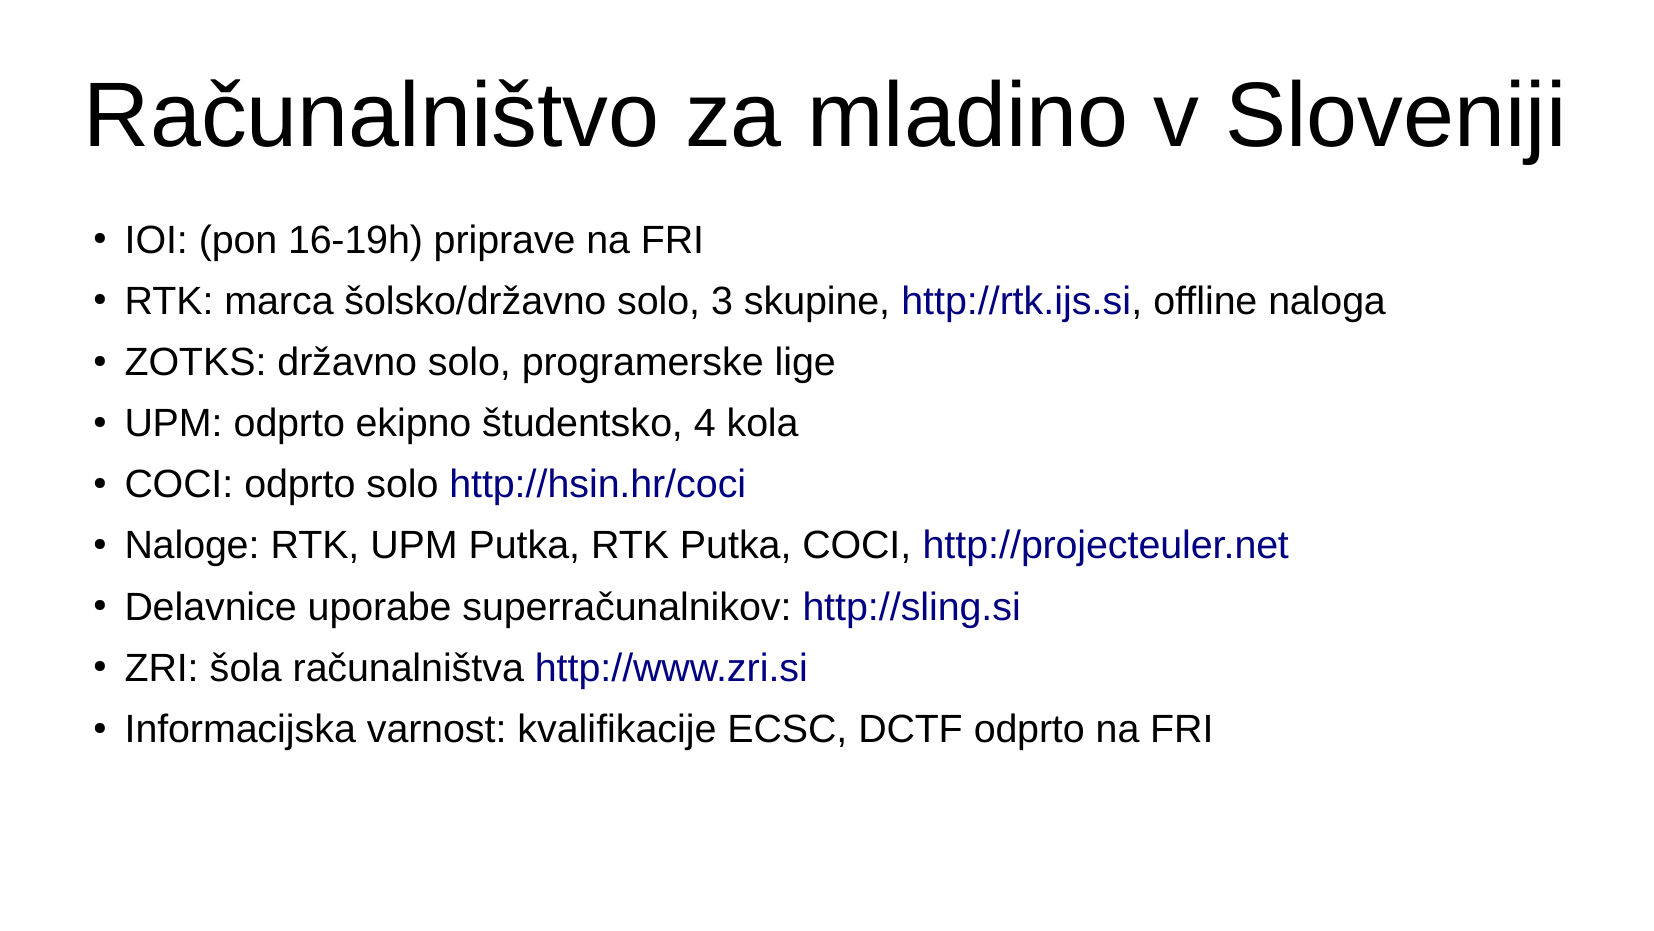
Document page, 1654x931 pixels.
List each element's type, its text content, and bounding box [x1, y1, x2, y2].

list IOI: (pon 16-19h) priprave na FRI RTK: marca šolsko/državno solo, 3 skupine, http://rtk.ijs.si, offline naloga ZOTKS: državno solo, programerske lige UPM: odprto ekipno študentsko, 4 kola COCI: odprto solo http://hsin.hr/coci Naloge: RTK, UPM Putka, RTK Putka, COCI, http://projecteuler.net Delavnice uporabe superračunalnikov: http://sling.si ZRI: šola računalništva http://www.zri.si Informacijska varnost: kvalifikacije ECSC, DCTF odprto na FRI [82, 217, 1571, 758]
title Računalništvo za mladino v Sloveniji [82, 37, 1571, 193]
